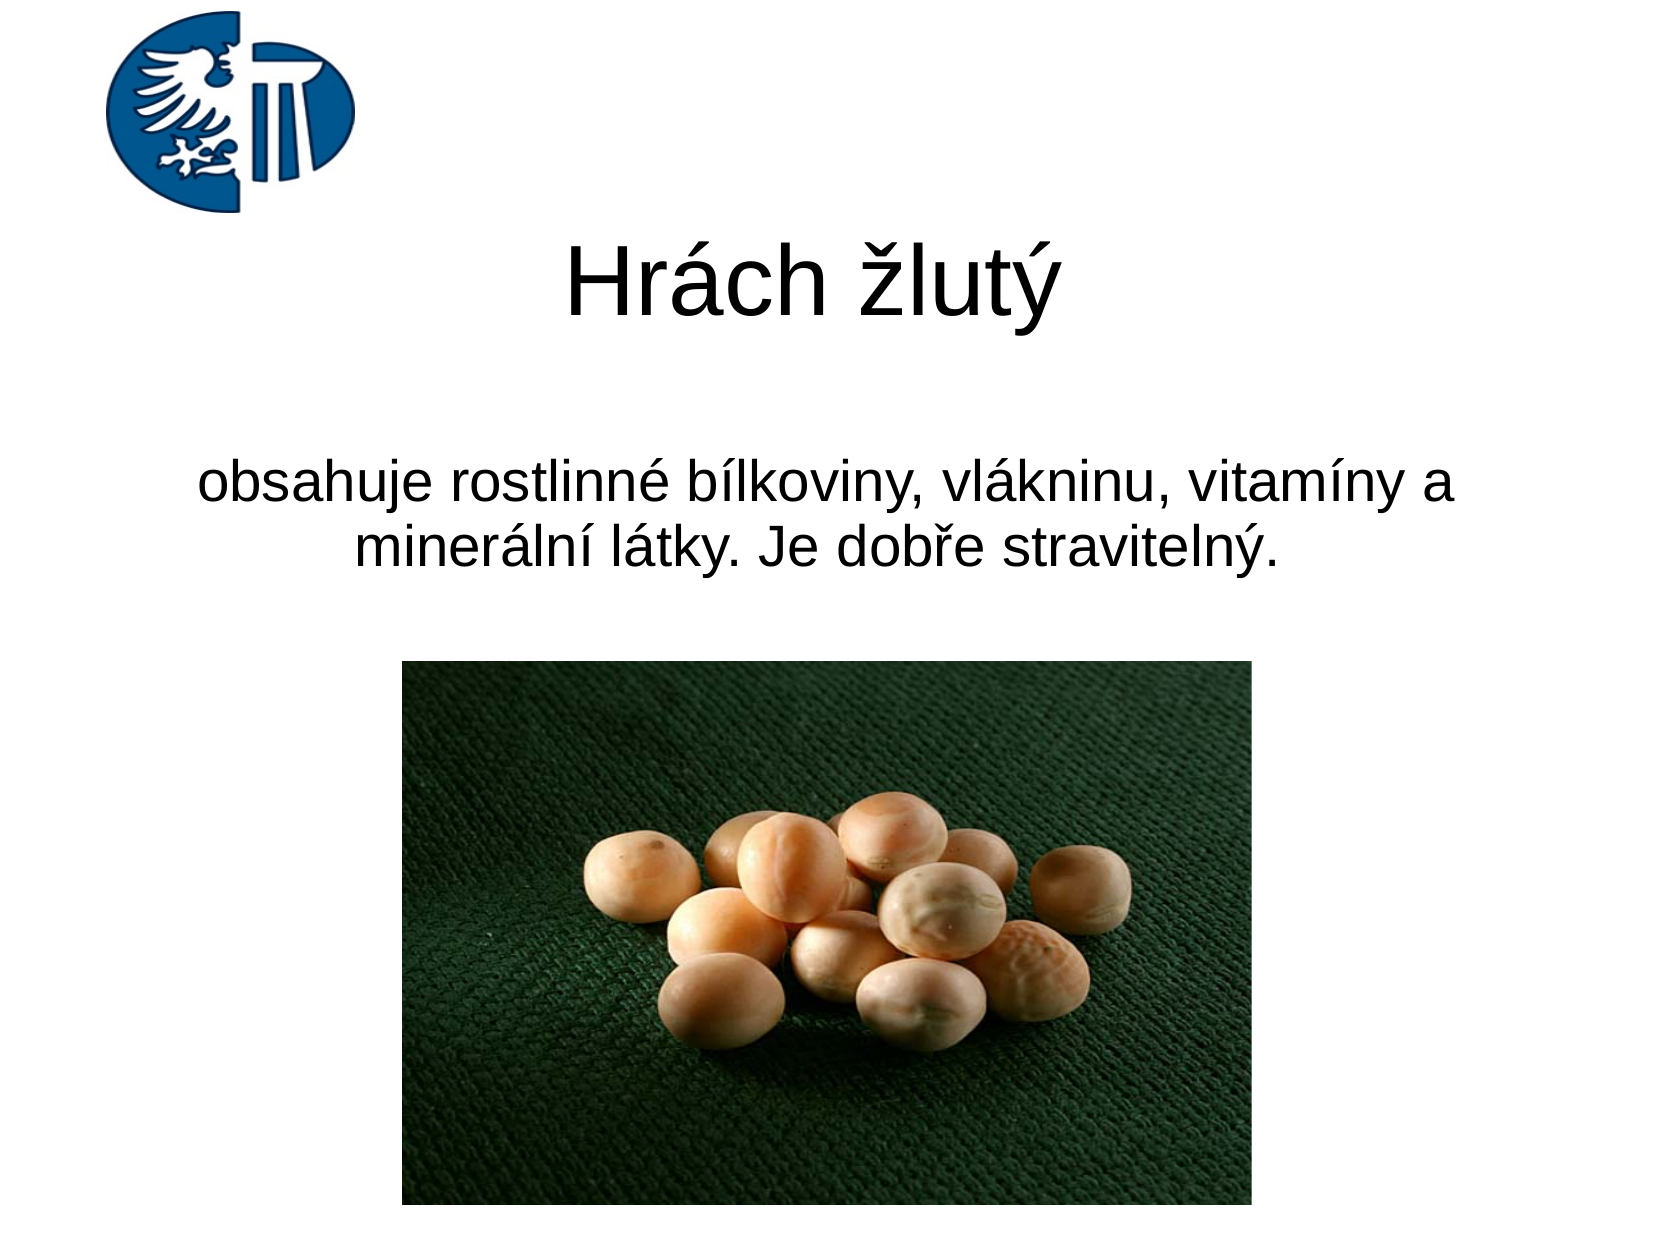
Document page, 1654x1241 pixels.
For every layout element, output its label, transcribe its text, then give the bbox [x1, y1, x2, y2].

picture [106, 11, 355, 213]
title Hrách žlutý obsahuje rostlinné bílkoviny, vlákninu, vitamíny a minerální látky. Je dobře stravitelný. [82, 225, 1571, 579]
picture [402, 661, 1252, 1205]
